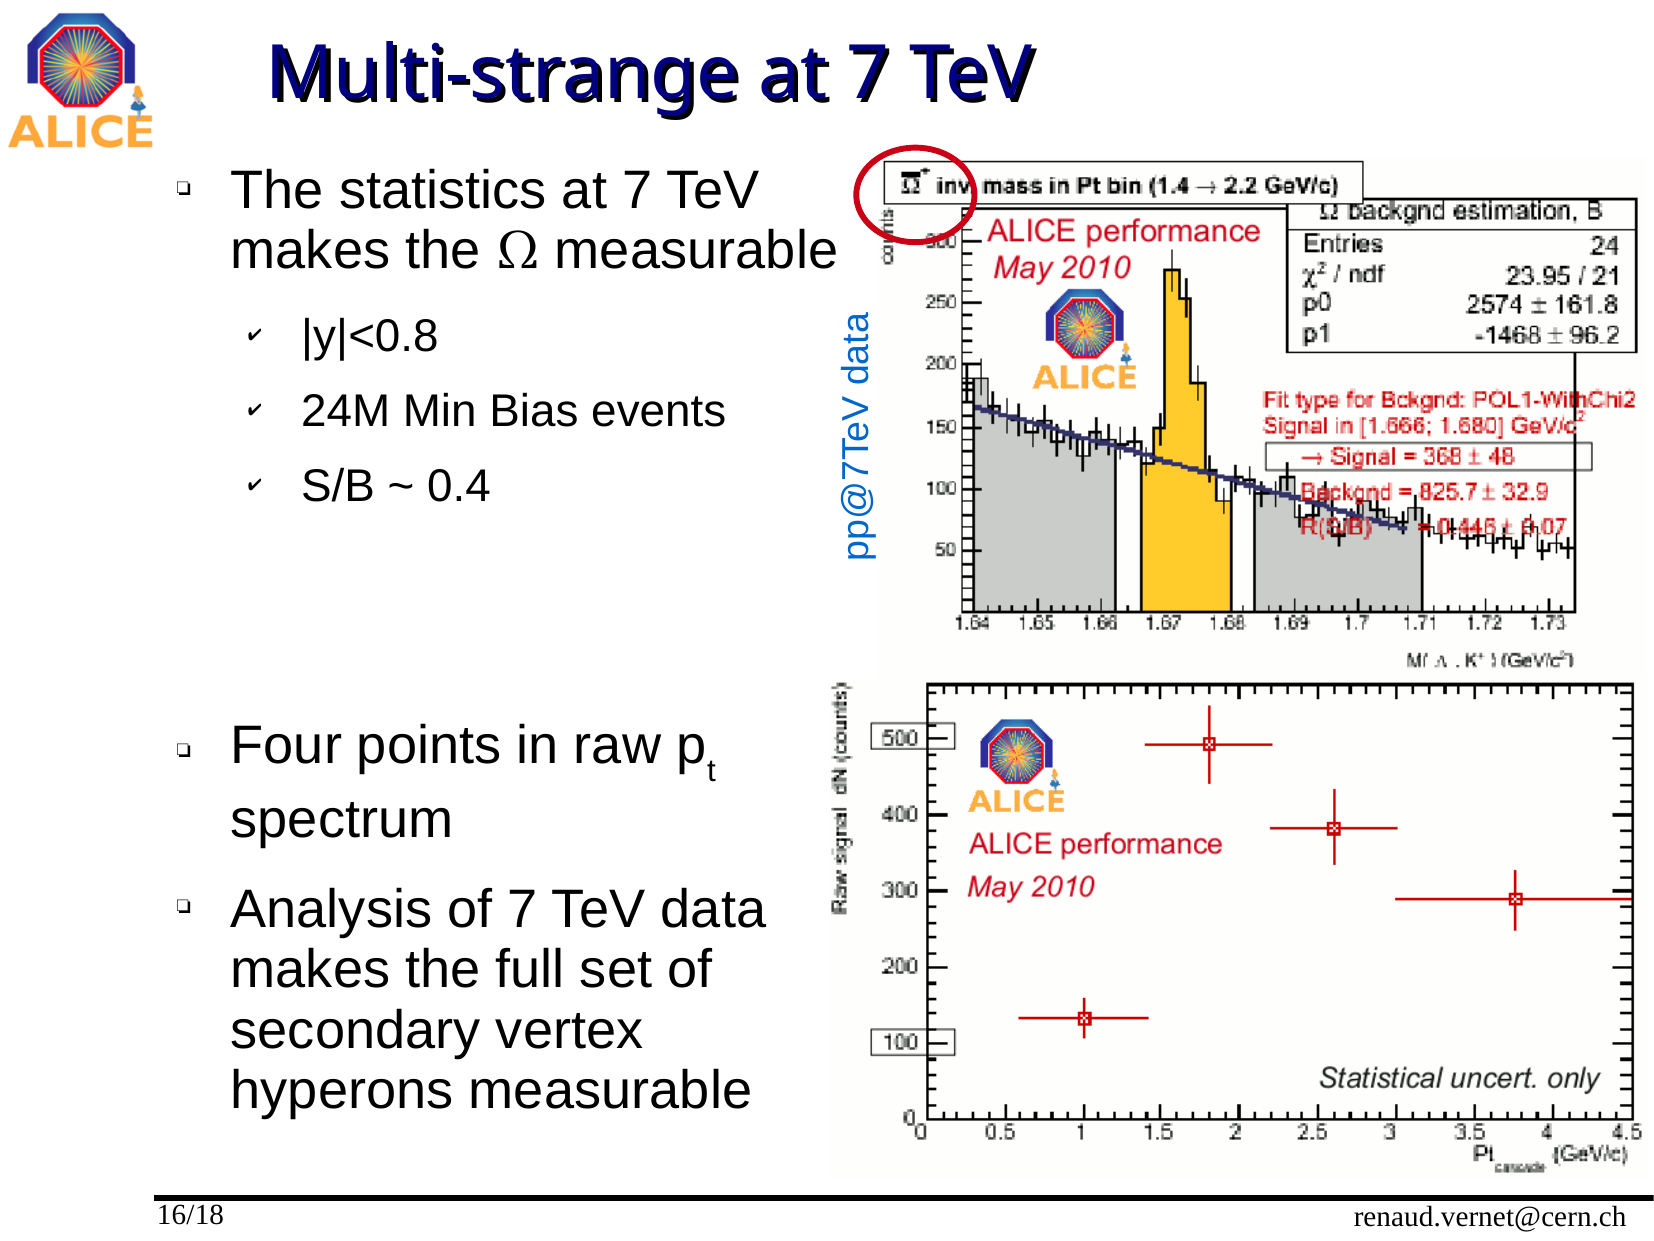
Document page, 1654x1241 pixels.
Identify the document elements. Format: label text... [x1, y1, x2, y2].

list The statistics at 7 TeV makes the  measurable |y|<0.8 24M Min Bias events S/B ~ 0.4 Four points in raw pt spectrum Analysis of 7 TeV data makes the full set of secondary vertex hyperons measurable [159, 159, 857, 1152]
text_box pp@7TeV data [826, 259, 884, 615]
title Multi-strange at 7 TeV [265, 16, 1589, 122]
picture [2, 2, 157, 156]
picture [877, 157, 971, 239]
picture [829, 157, 1648, 1179]
